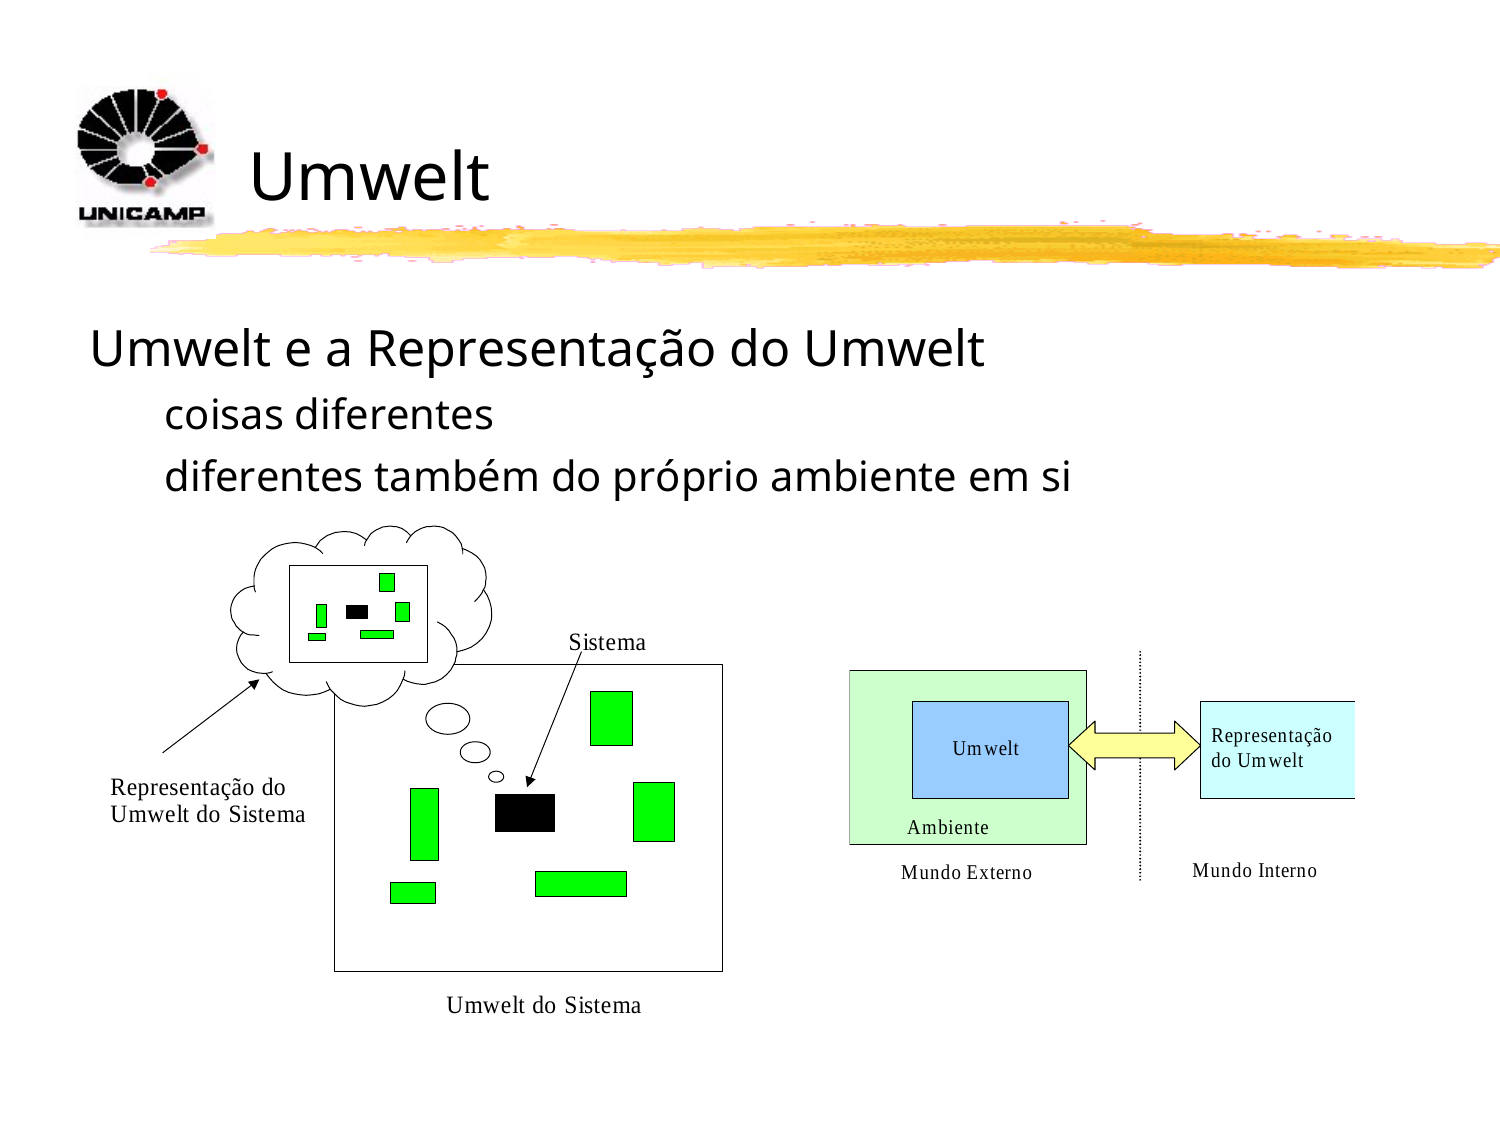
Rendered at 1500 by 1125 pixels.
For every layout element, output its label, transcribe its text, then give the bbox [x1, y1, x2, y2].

picture [75, 74, 1500, 279]
list Umwelt e a Representação do Umwelt coisas diferentes diferentes também do próprio ambiente em si [74, 309, 1417, 994]
chart [849, 650, 1356, 921]
chart [99, 525, 724, 1053]
title Umwelt [233, 37, 1434, 225]
